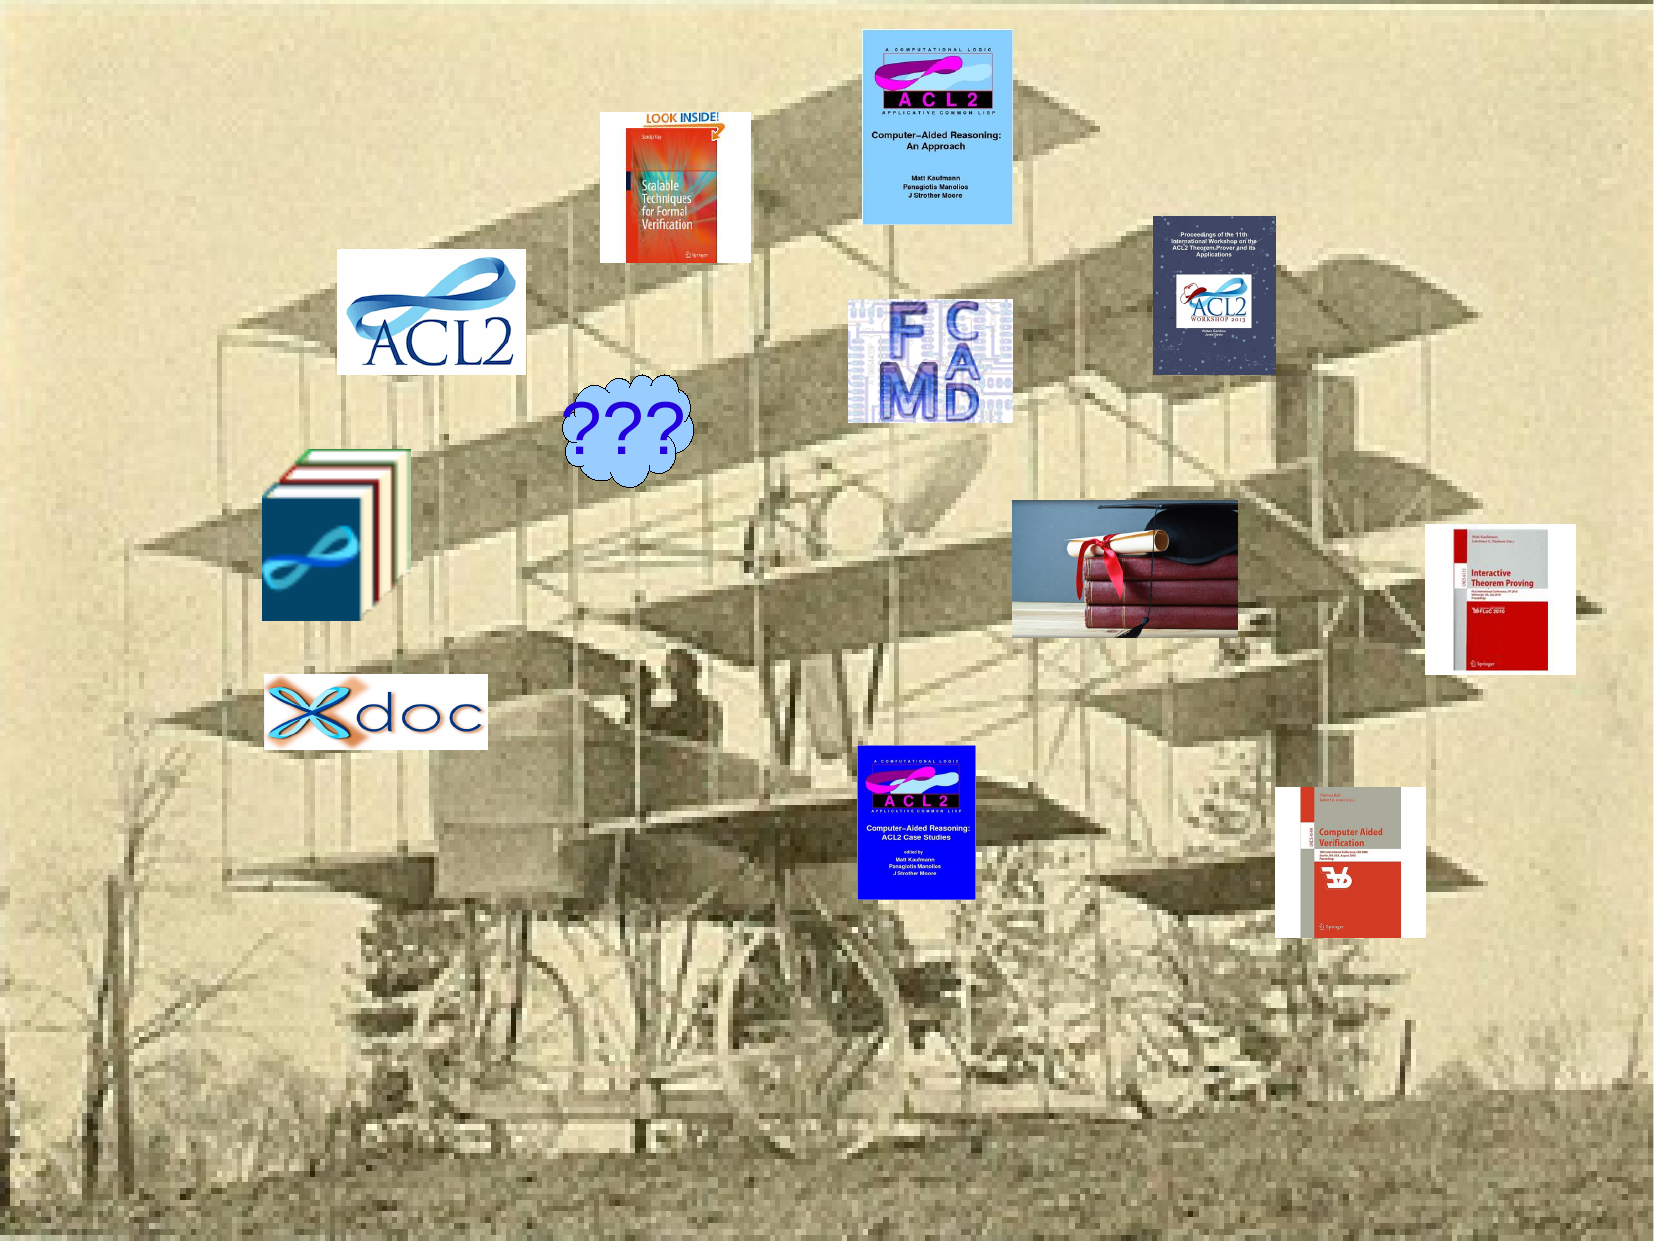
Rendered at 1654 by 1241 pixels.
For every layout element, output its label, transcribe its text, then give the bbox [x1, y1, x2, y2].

text_box ??? [562, 374, 694, 488]
picture [0, 0, 1654, 1241]
